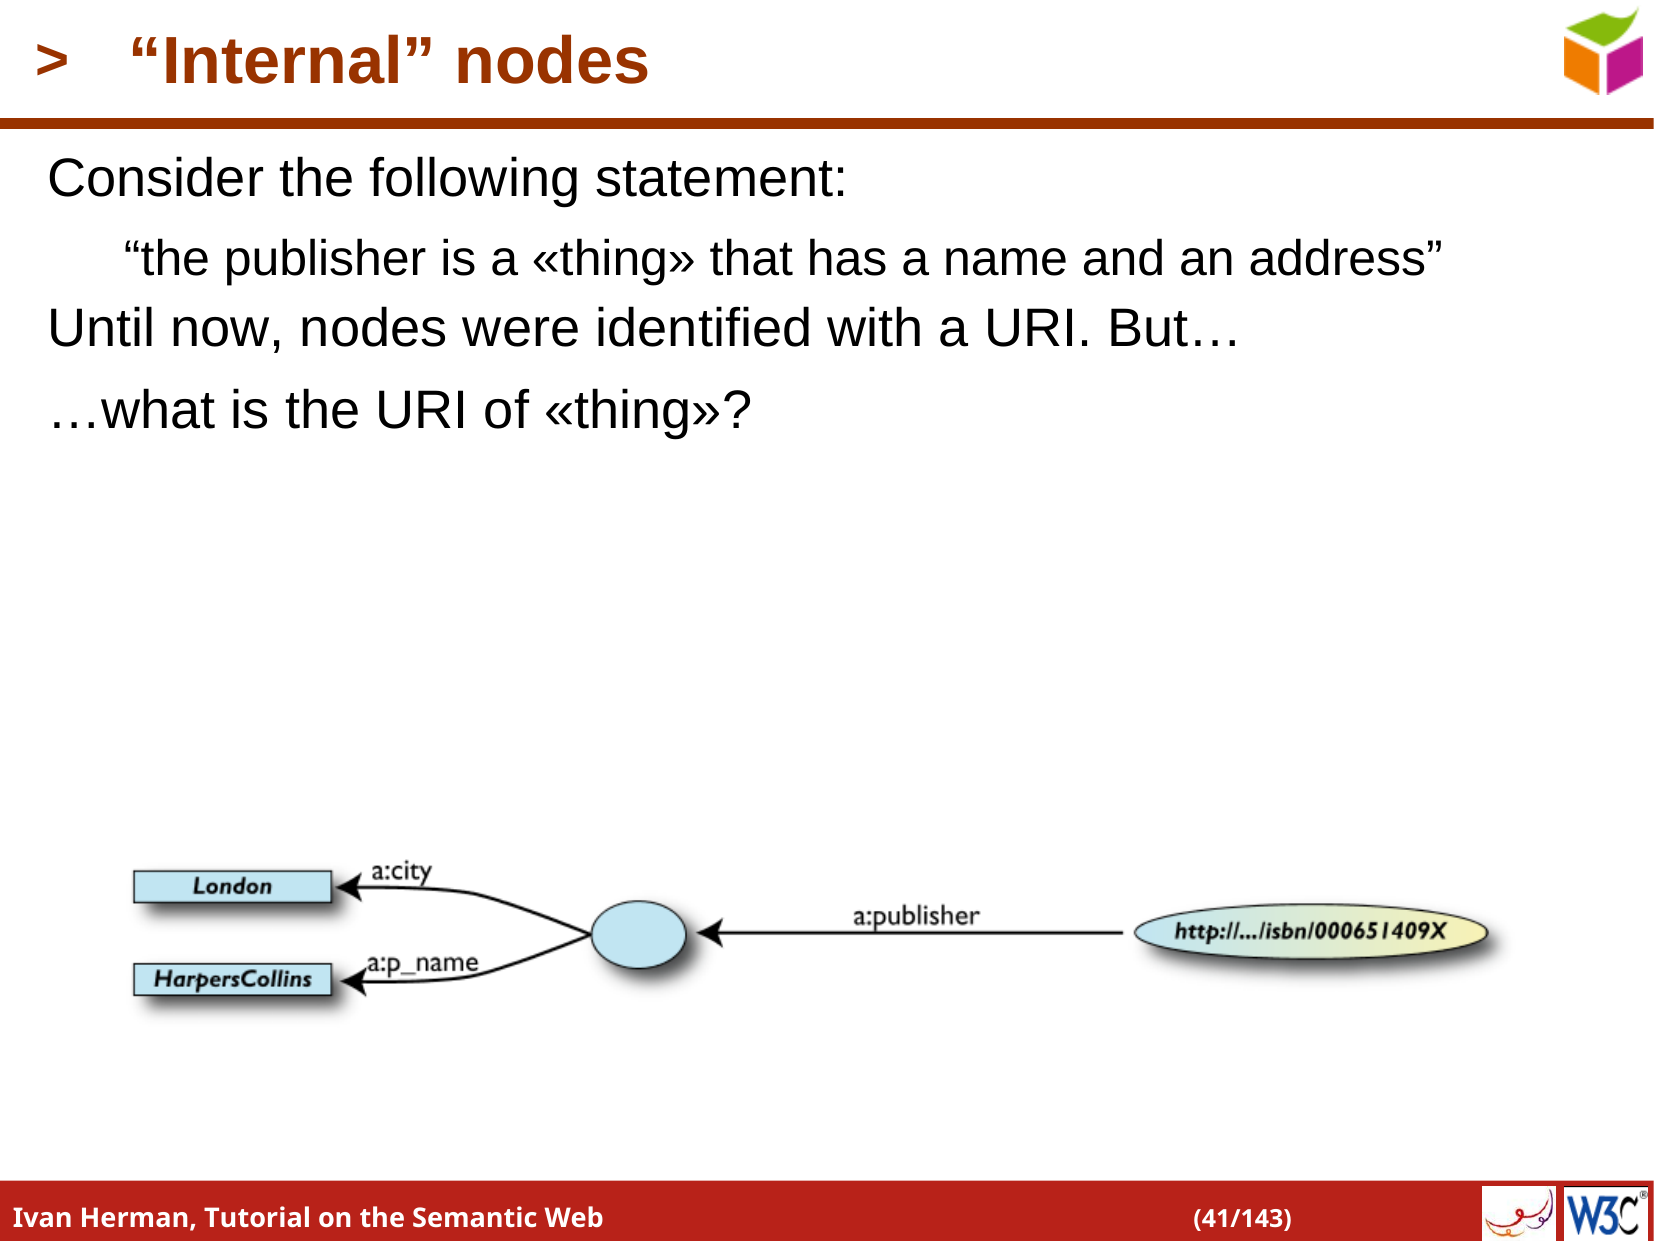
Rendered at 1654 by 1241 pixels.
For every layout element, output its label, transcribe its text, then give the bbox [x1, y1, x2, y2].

picture [1482, 1186, 1556, 1241]
picture [1564, 5, 1643, 95]
picture [1564, 1186, 1648, 1241]
picture [118, 855, 1525, 1034]
title “Internal” nodes [93, 0, 1493, 119]
list Consider the following statement: “the publisher is a «thing» that has a name and an address” Until now, nodes were identified with a URI. But… …what is the URI of «thing»? [29, 147, 1624, 502]
